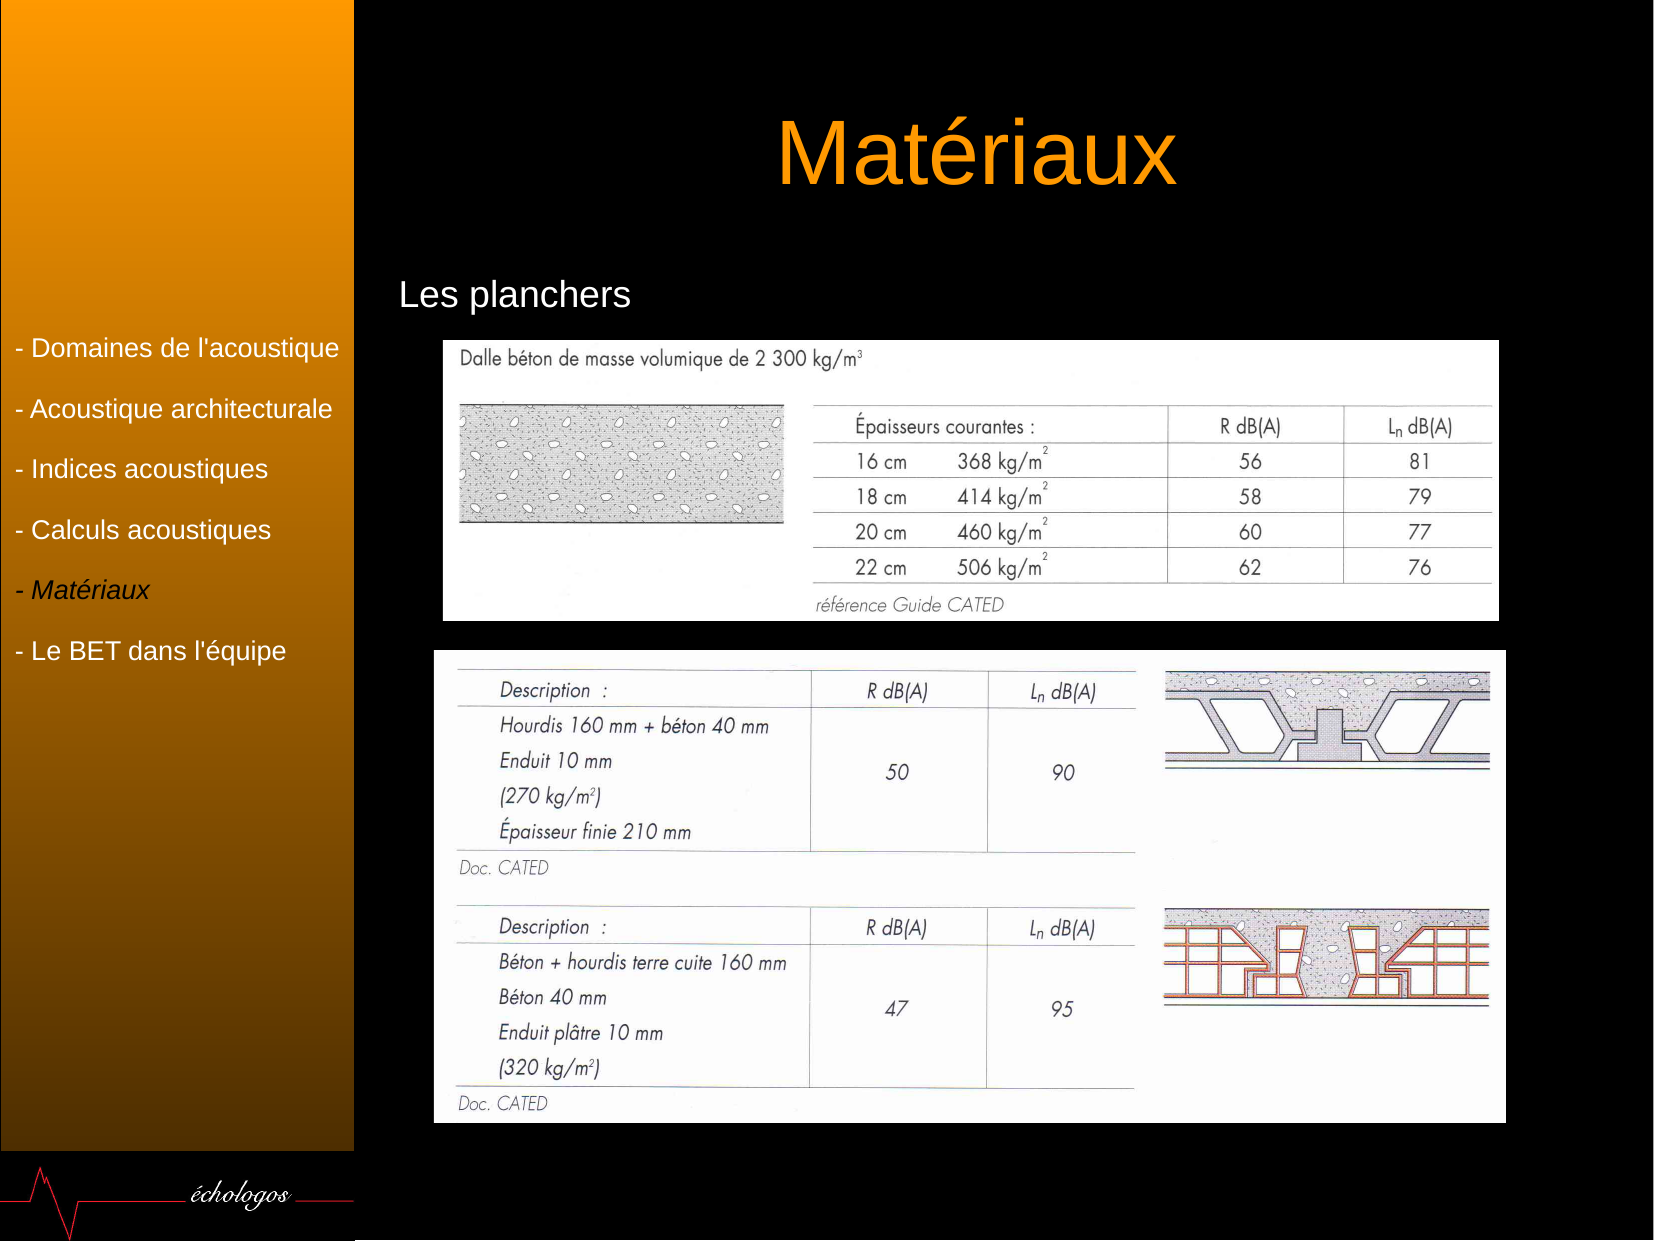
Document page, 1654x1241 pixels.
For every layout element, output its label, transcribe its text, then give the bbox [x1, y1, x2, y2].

title Matériaux [383, 56, 1571, 250]
picture [0, 1166, 355, 1241]
picture [433, 650, 1506, 1123]
picture [442, 340, 1499, 621]
text_box - Domaines de l'acoustique - Acoustique architecturale - Indices acoustiques - Calculs acoustiques - Matériaux - Le BET dans l'équipe [0, 325, 355, 755]
text_box Les planchers [383, 265, 657, 323]
